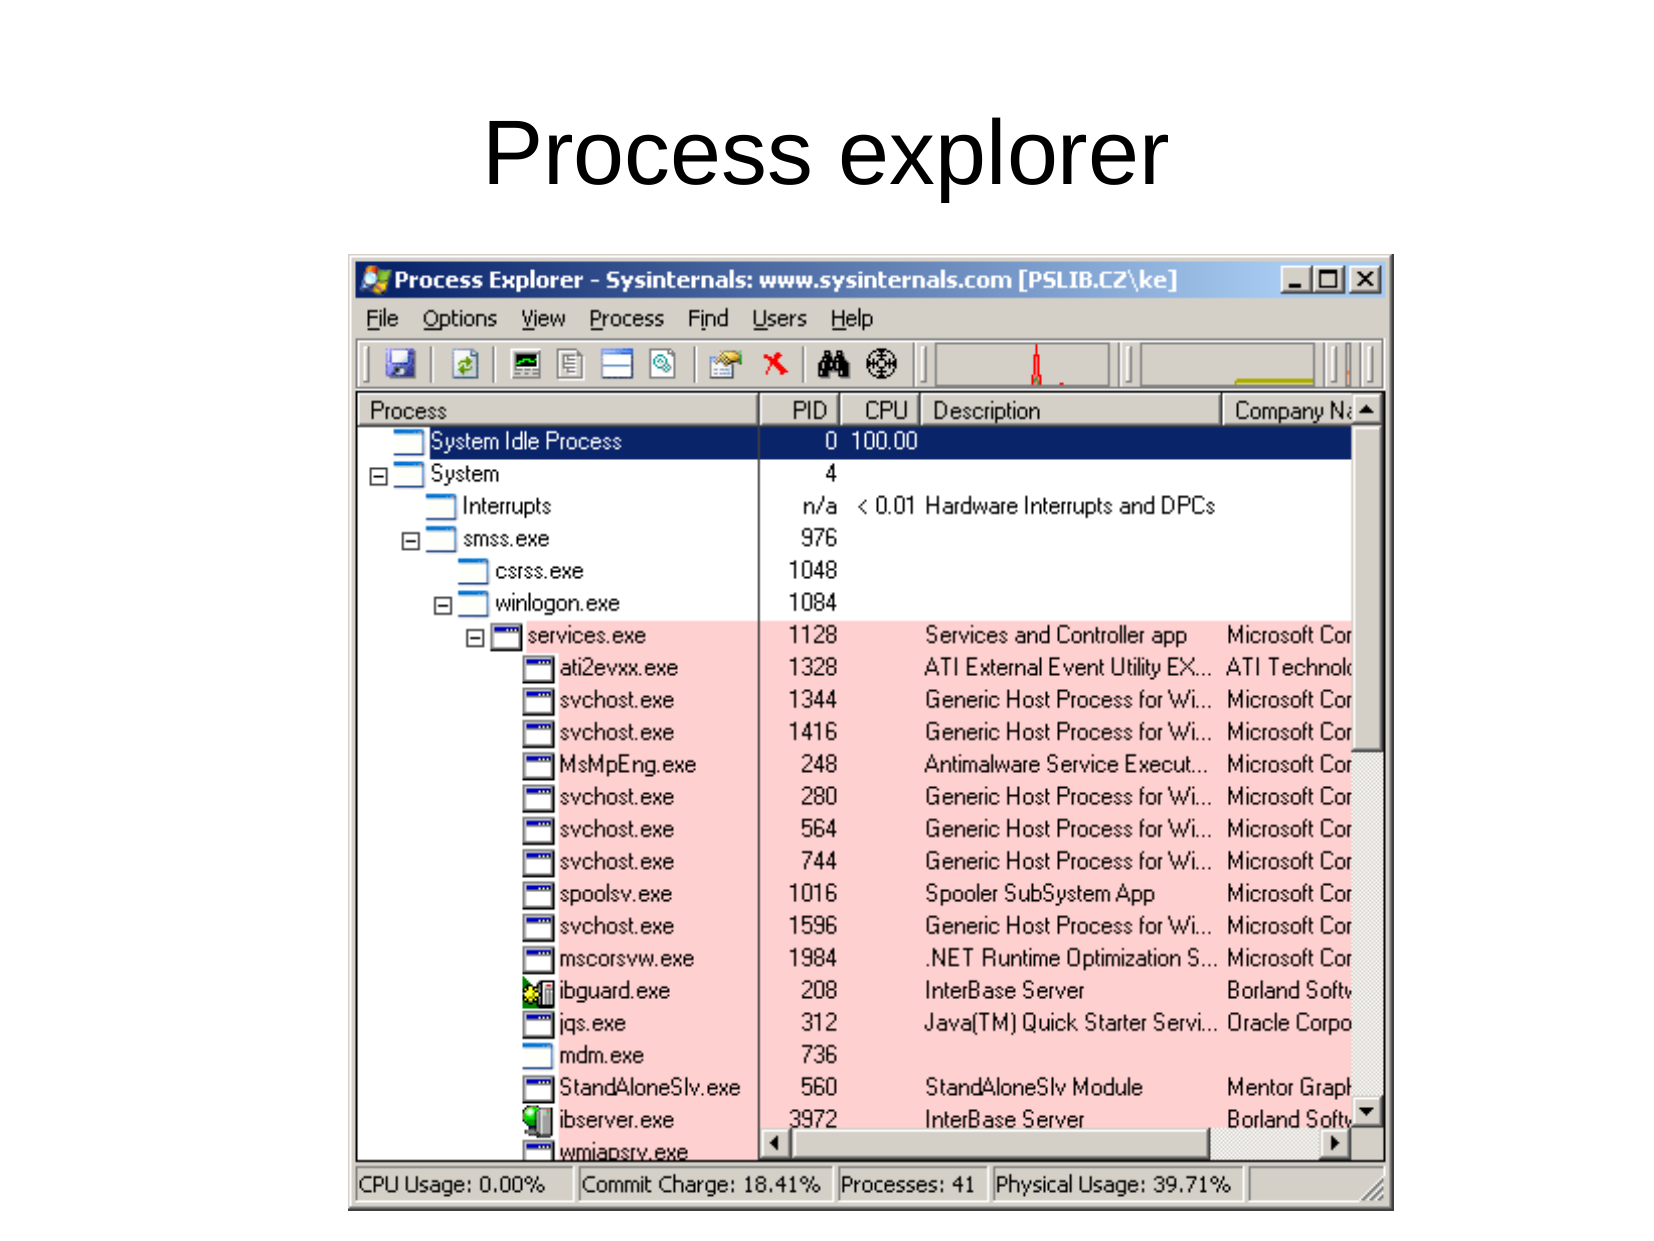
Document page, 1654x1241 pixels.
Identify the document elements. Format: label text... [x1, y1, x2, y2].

title Process explorer [82, 49, 1571, 257]
picture [348, 254, 1394, 1211]
